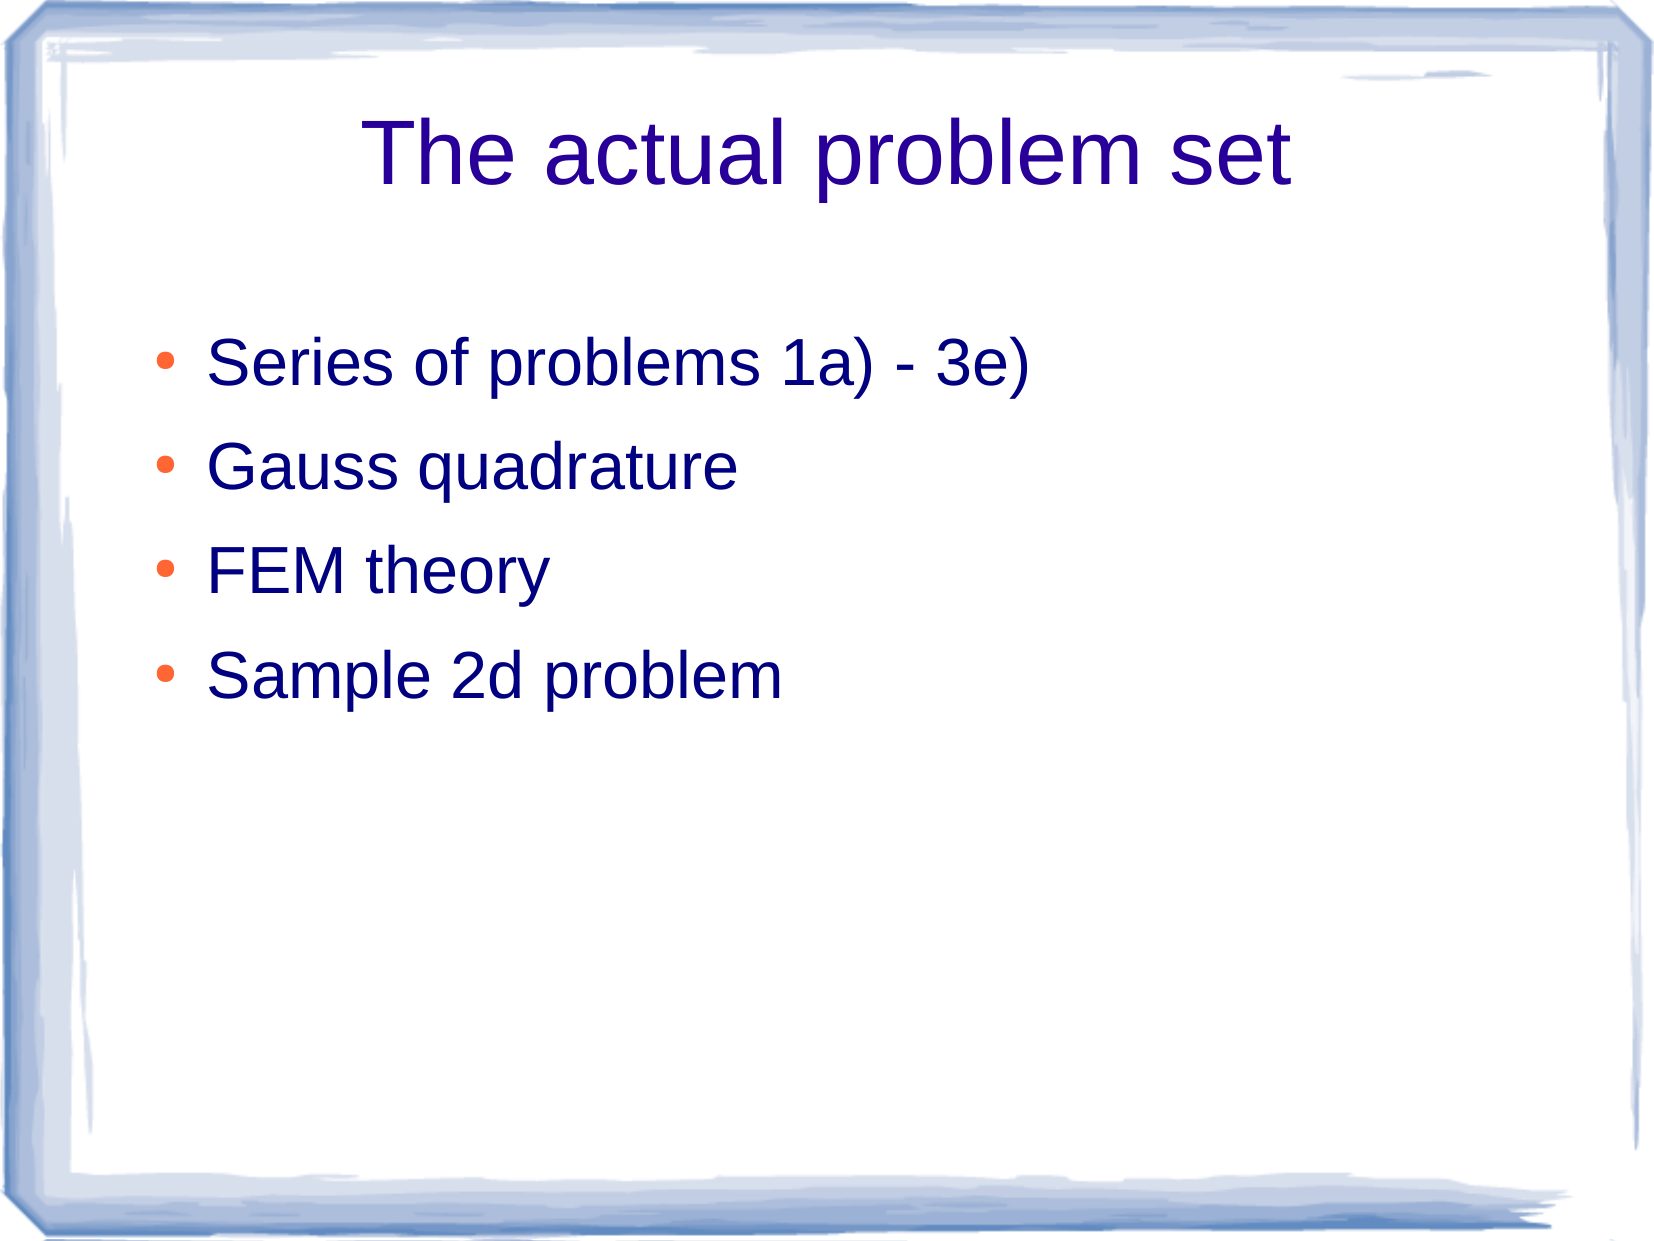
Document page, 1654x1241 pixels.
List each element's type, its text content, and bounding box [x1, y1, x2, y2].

title The actual problem set [82, 49, 1571, 257]
list Series of problems 1a) - 3e) Gauss quadrature FEM theory Sample 2d problem [118, 324, 1571, 1004]
picture [0, 0, 1654, 1241]
